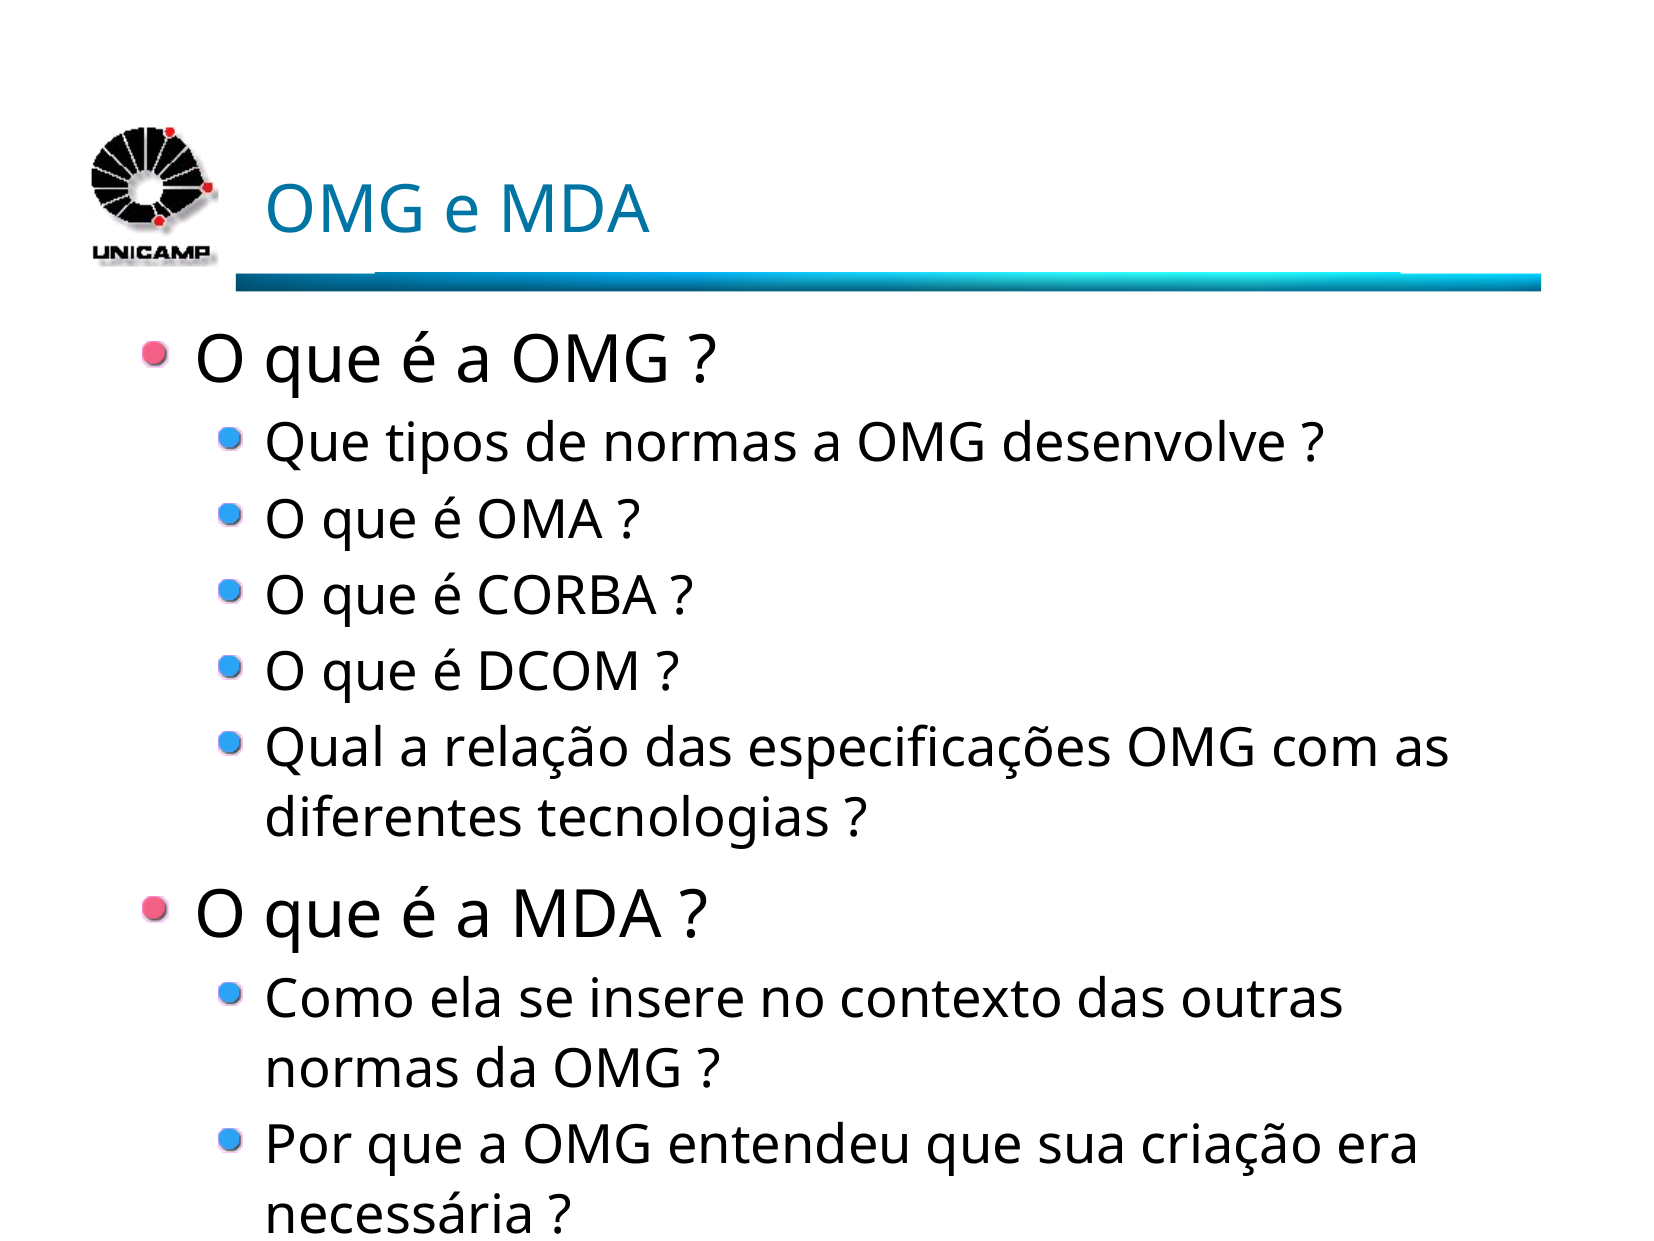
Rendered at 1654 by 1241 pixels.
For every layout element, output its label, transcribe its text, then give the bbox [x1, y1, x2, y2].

list O que é a OMG ? Que tipos de normas a OMG desenvolve ? O que é OMA ? O que é CORBA ? O que é DCOM ? Qual a relação das especificações OMG com as diferentes tecnologias ? O que é a MDA ? Como ela se insere no contexto das outras normas da OMG ? Por que a OMG entendeu que sua criação era necessária ? [123, 313, 1536, 1153]
title OMG e MDA [264, 42, 1534, 250]
picture [125, 272, 1654, 295]
